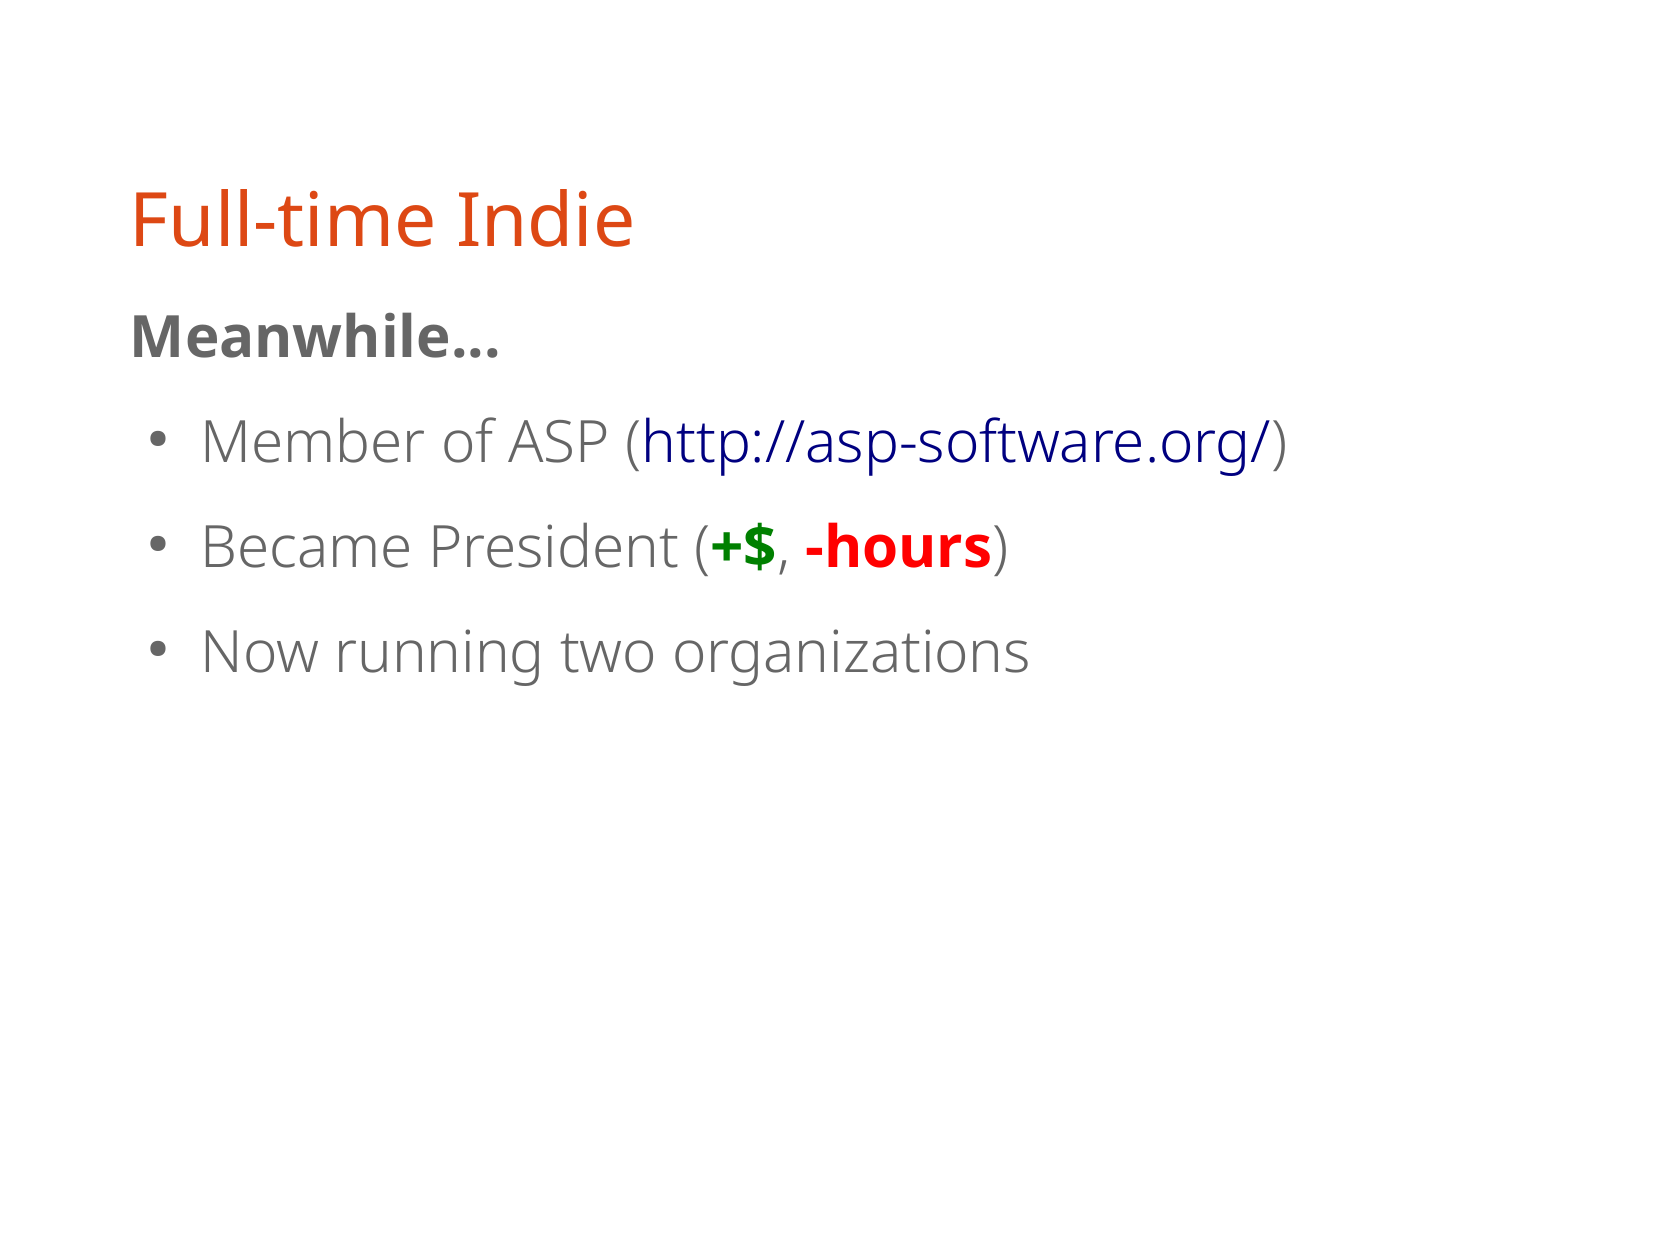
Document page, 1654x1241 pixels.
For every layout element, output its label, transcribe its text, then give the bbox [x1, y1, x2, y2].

list Meanwhile... Member of ASP (http://asp-software.org/) Became President (+$, -hours) Now running two organizations [129, 295, 1518, 1010]
title Full-time Indie [129, 153, 1518, 281]
